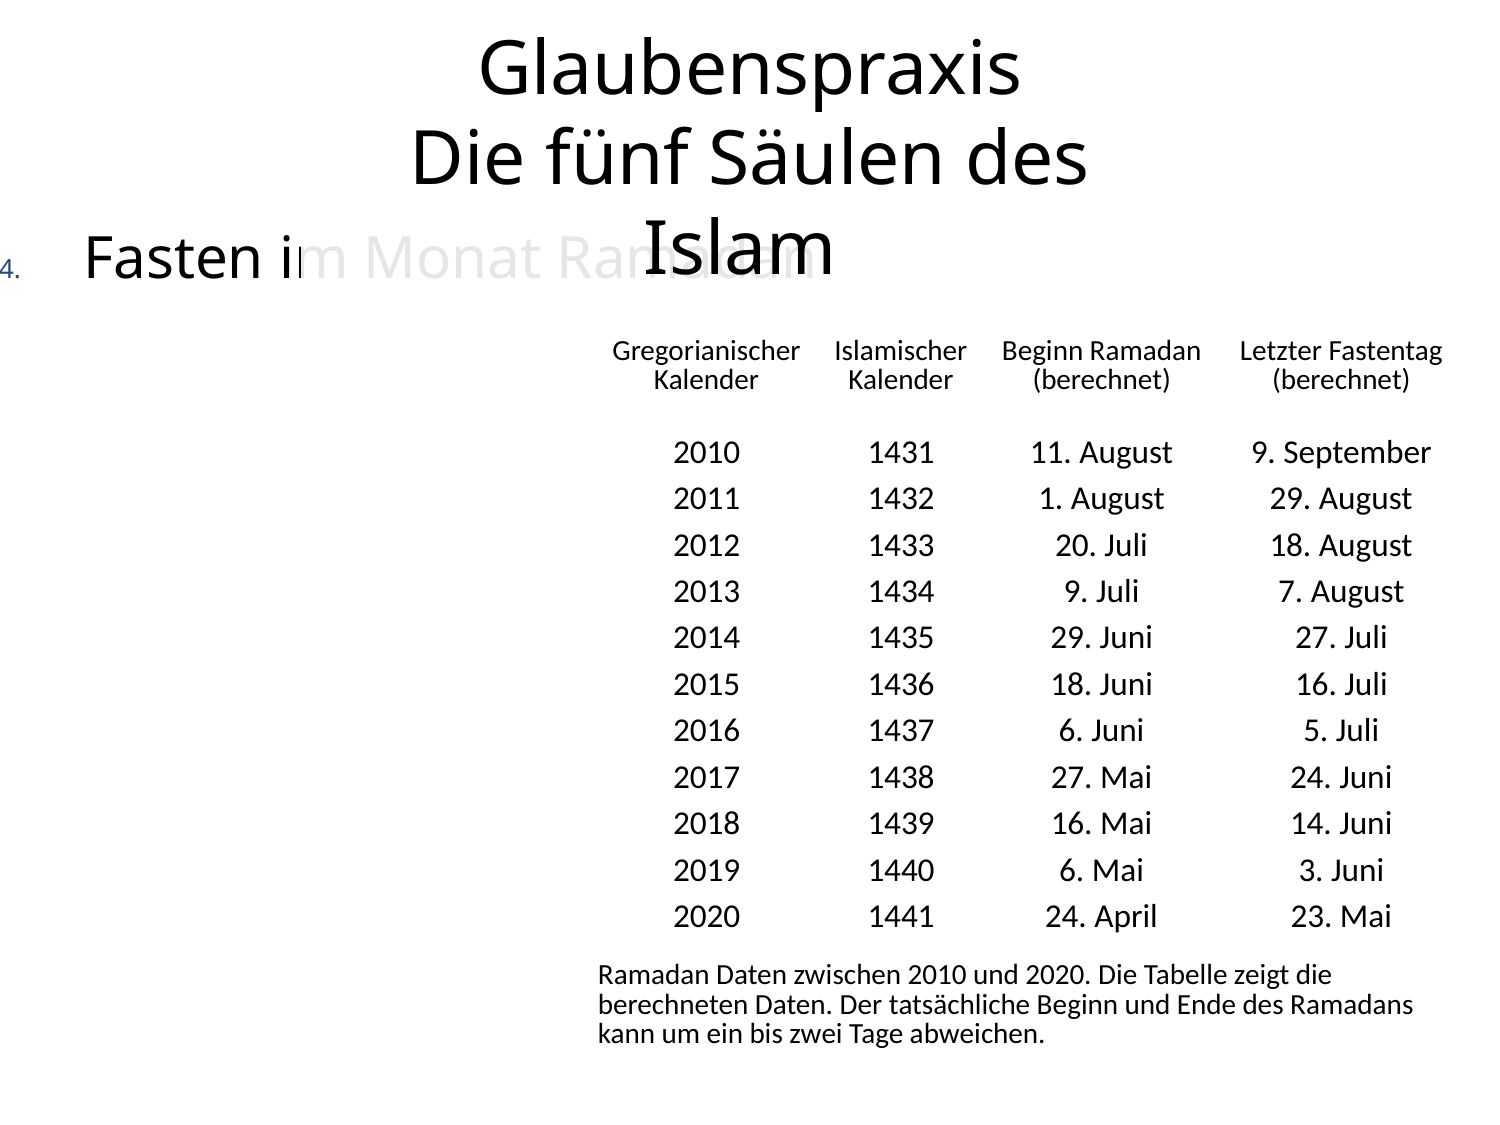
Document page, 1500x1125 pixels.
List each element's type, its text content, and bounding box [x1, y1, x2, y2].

table_cell 1433 [817, 524, 985, 571]
table_cell 7. August [1218, 571, 1465, 617]
table_cell 16. Mai [985, 803, 1218, 850]
table_cell 6. Mai [985, 850, 1218, 896]
table_cell 2010 [596, 431, 817, 478]
table_cell 2015 [596, 664, 817, 710]
table_cell 6. Juni [985, 710, 1218, 757]
table_cell 18. Juni [985, 664, 1218, 710]
table_cell 1441 [817, 896, 985, 943]
table_header Letzter Fastentag (berechnet) [1218, 303, 1465, 431]
table_cell 23. Mai [1218, 896, 1465, 943]
table_cell 2013 [596, 571, 817, 617]
table_cell 18. August [1218, 524, 1465, 571]
table_header Islamischer Kalender [817, 303, 985, 431]
table_cell 1436 [817, 664, 985, 710]
table_cell 11. August [985, 431, 1218, 478]
table_cell 2014 [596, 617, 817, 664]
table_cell 9. September [1218, 431, 1465, 478]
table_cell 1437 [817, 710, 985, 757]
table_cell 2020 [596, 896, 817, 943]
table_cell 29. August [1218, 478, 1465, 524]
table_cell 3. Juni [1218, 850, 1465, 896]
table_cell 1440 [817, 850, 985, 896]
table_cell 29. Juni [985, 617, 1218, 664]
table_cell 27. Juli [1218, 617, 1465, 664]
table_cell 24. Juni [1218, 757, 1465, 803]
table_cell 14. Juni [1218, 803, 1465, 850]
table_cell 20. Juli [985, 524, 1218, 571]
table_cell 1. August [985, 478, 1218, 524]
table_cell 5. Juli [1218, 710, 1465, 757]
table_cell 1431 [817, 431, 985, 478]
table_cell 2012 [596, 524, 817, 571]
table_cell 1438 [817, 757, 985, 803]
table_cell 27. Mai [985, 757, 1218, 803]
table_cell 2019 [596, 850, 817, 896]
table_cell 1432 [817, 478, 985, 524]
table_cell 9. Juli [985, 571, 1218, 617]
table_cell Ramadan Daten zwischen 2010 und 2020. Die Tabelle zeigt die berechneten Daten. Der tatsächliche Beginn und Ende des Ramadans kann um ein bis zwei Tage abweichen. [596, 943, 1465, 1071]
table_header Beginn Ramadan (berechnet) [985, 303, 1218, 431]
table_cell 16. Juli [1218, 664, 1465, 710]
table_cell 1439 [817, 803, 985, 850]
text_box Fasten im Monat Ramadan [0, 208, 852, 303]
table_cell 2016 [596, 710, 817, 757]
title Glaubenspraxis Die fünf Säulen des Islam [301, 12, 1199, 215]
table_cell 2018 [596, 803, 817, 850]
table_cell 1435 [817, 617, 985, 664]
table_cell 1434 [817, 571, 985, 617]
table_header Gregorianischer Kalender [596, 303, 817, 431]
table_cell 24. April [985, 896, 1218, 943]
table_cell 2017 [596, 757, 817, 803]
table_cell 2011 [596, 478, 817, 524]
